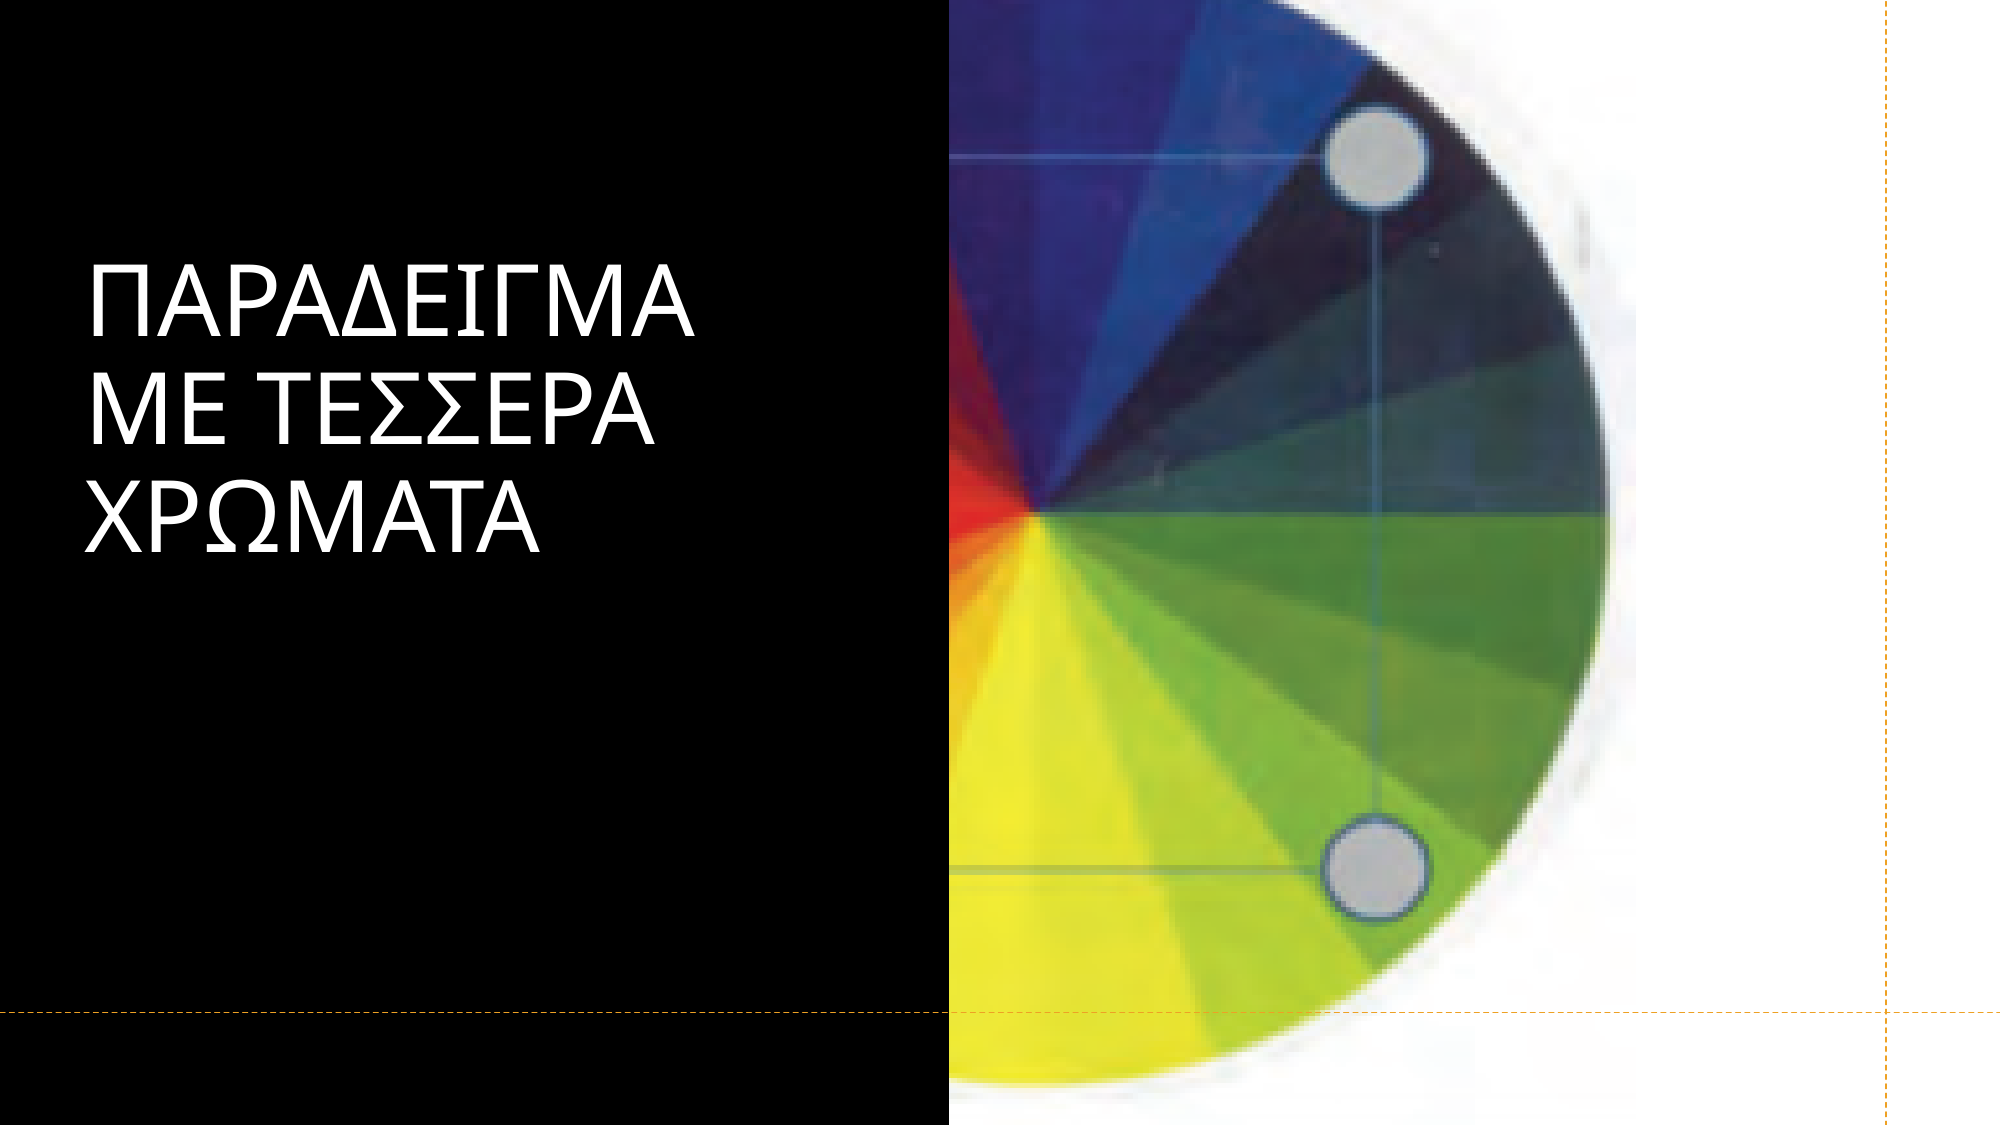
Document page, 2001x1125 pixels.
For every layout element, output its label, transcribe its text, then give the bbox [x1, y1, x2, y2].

picture [949, 0, 2000, 1125]
title ΠΑΡΑΔΕΙΓΜΑ ΜΕ ΤΕΣΣΕΡΑ ΧΡΩΜΑΤΑ [69, 94, 799, 582]
text_box [0, 0, 949, 1125]
